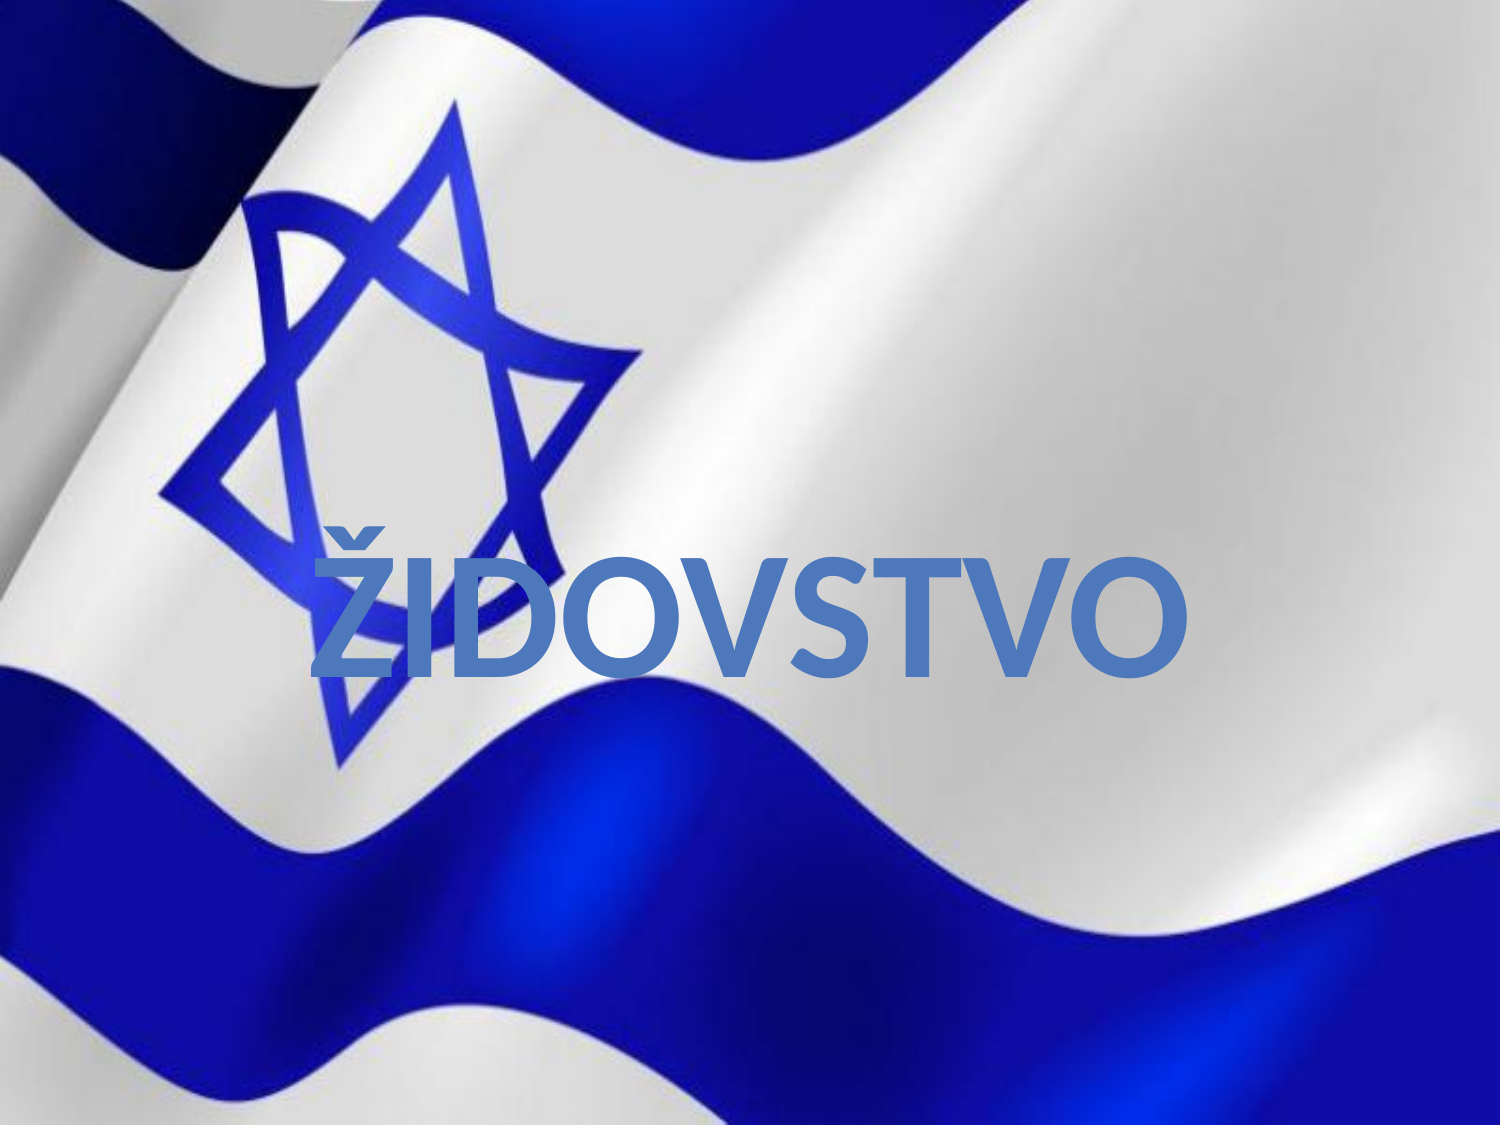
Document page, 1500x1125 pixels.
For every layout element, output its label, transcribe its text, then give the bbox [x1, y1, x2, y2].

picture [0, 0, 1500, 1125]
text_box ŽIDOVSTVO [293, 486, 1207, 722]
